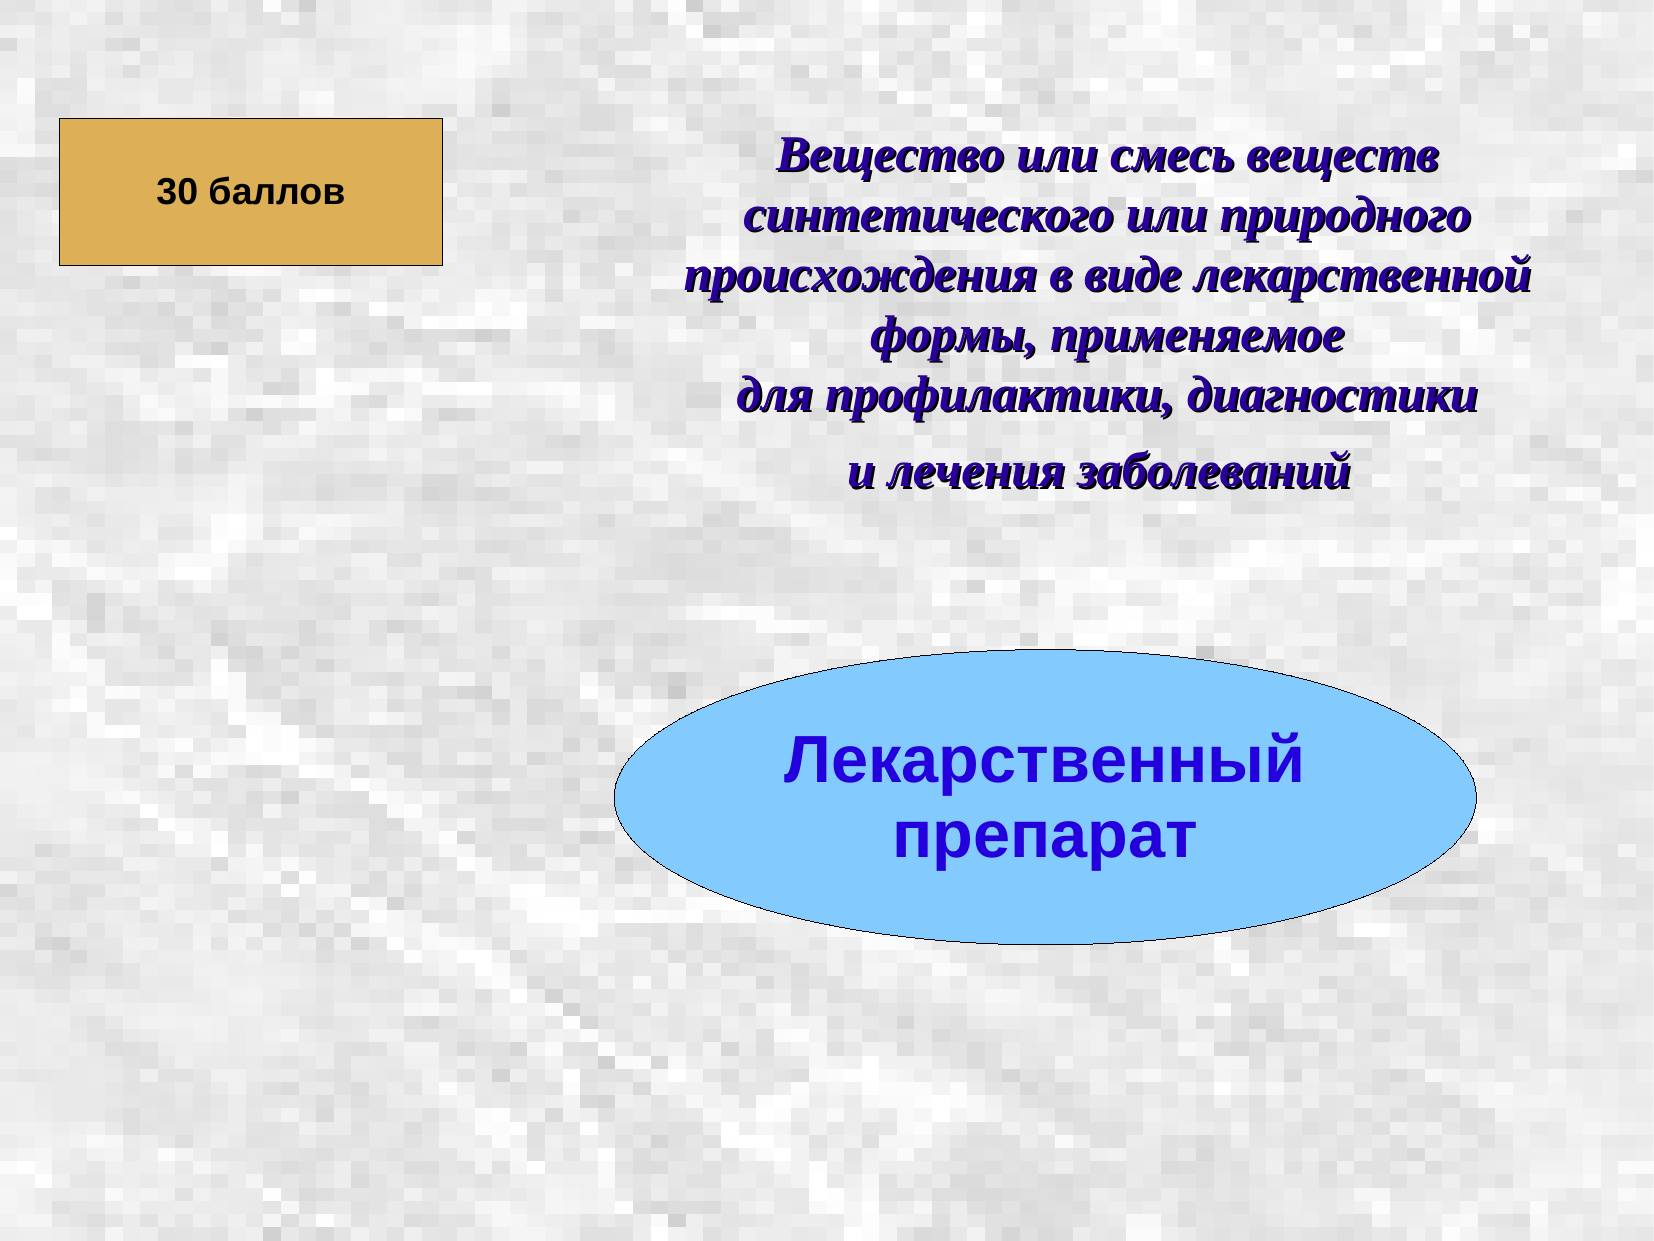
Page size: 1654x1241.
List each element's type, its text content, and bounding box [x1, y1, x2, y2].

text_box Лекарственный препарат [614, 649, 1477, 945]
title Вещество или смесь веществ синтетического или природного происхождения в виде лекарственной формы, применяемое для профилактики, диагностики и лечения заболеваний [679, 118, 1536, 502]
text_box 30 баллов [59, 118, 443, 266]
